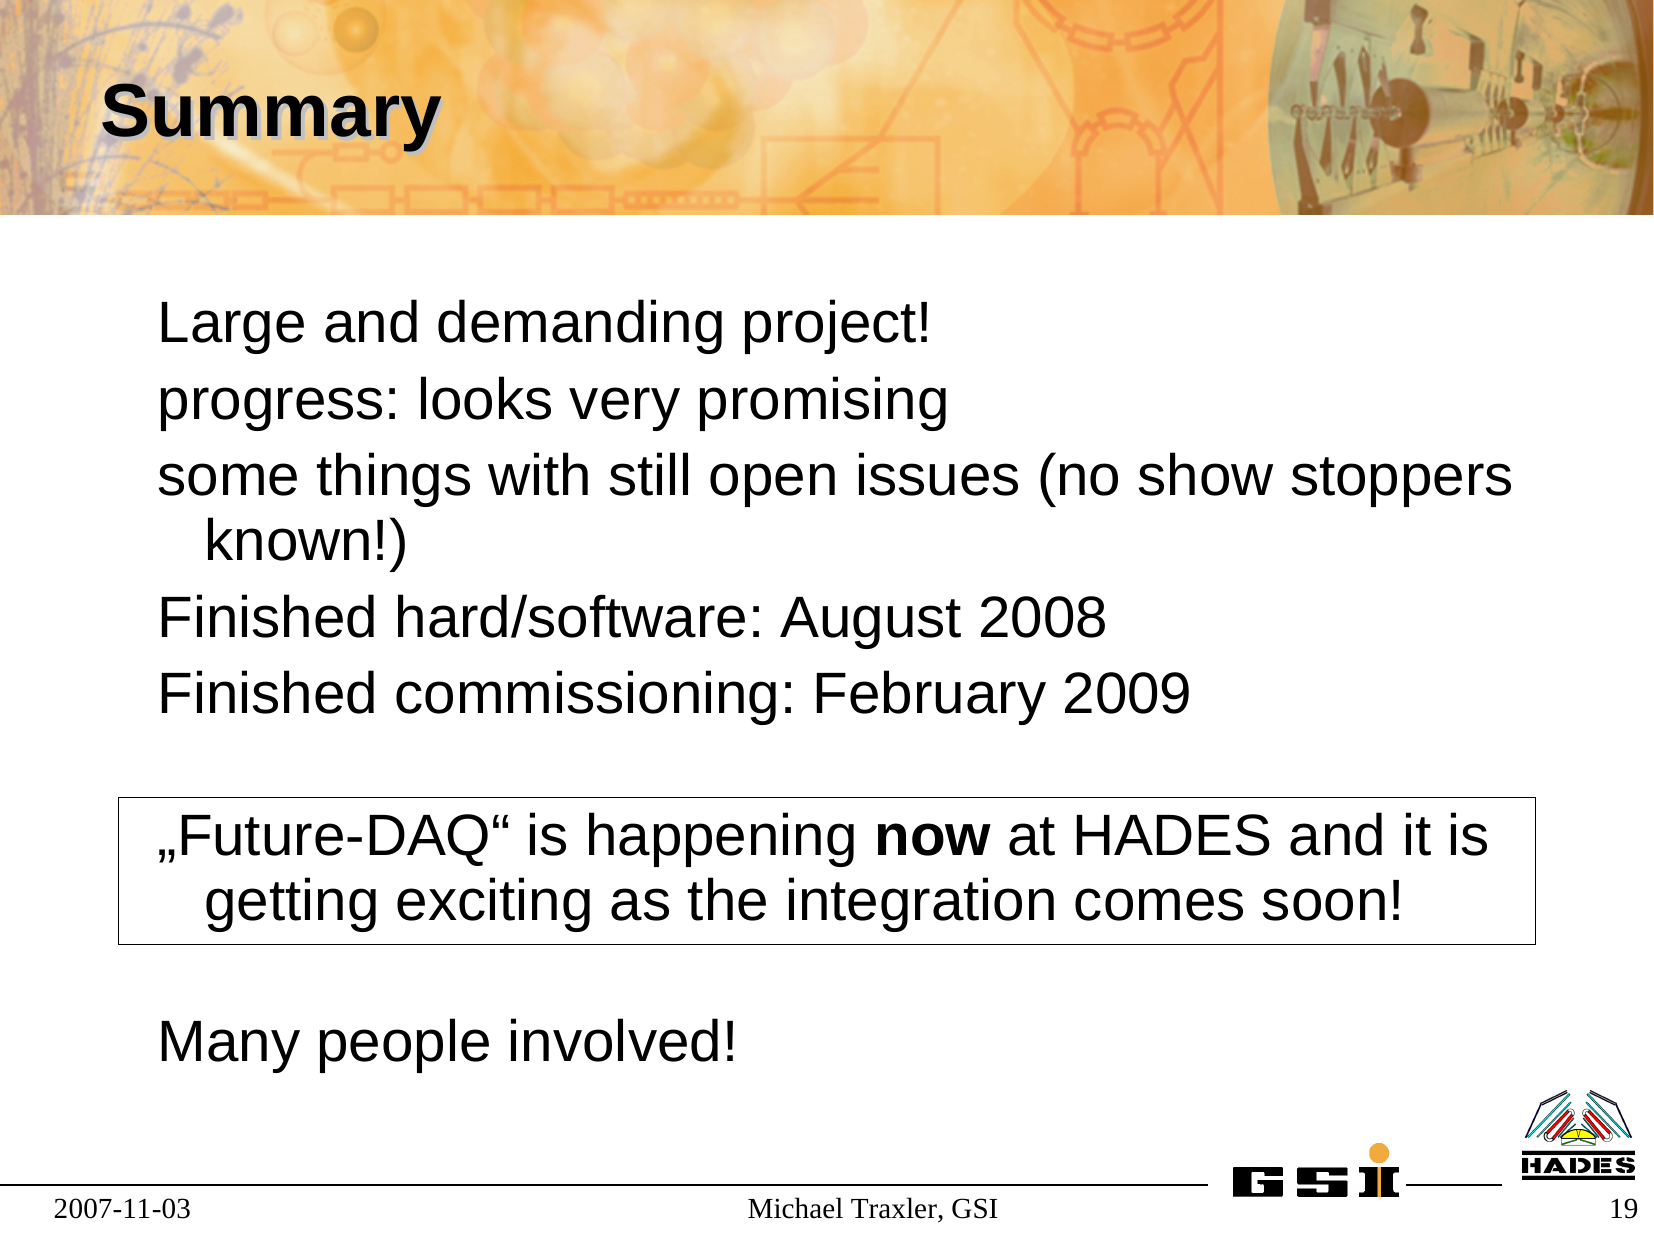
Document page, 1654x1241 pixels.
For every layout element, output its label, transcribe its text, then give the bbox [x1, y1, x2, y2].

list Large and demanding project! progress: looks very promising some things with still open issues (no show stoppers known!) Finished hard/software: August 2008 Finished commissioning: February 2009 „Future-DAQ“ is happening now at HADES and it is getting exciting as the integration comes soon! Many people involved! [82, 290, 1571, 1074]
title Summary [100, 14, 1506, 207]
picture [1233, 1143, 1399, 1197]
picture [0, 0, 1654, 215]
picture [1522, 1090, 1635, 1180]
